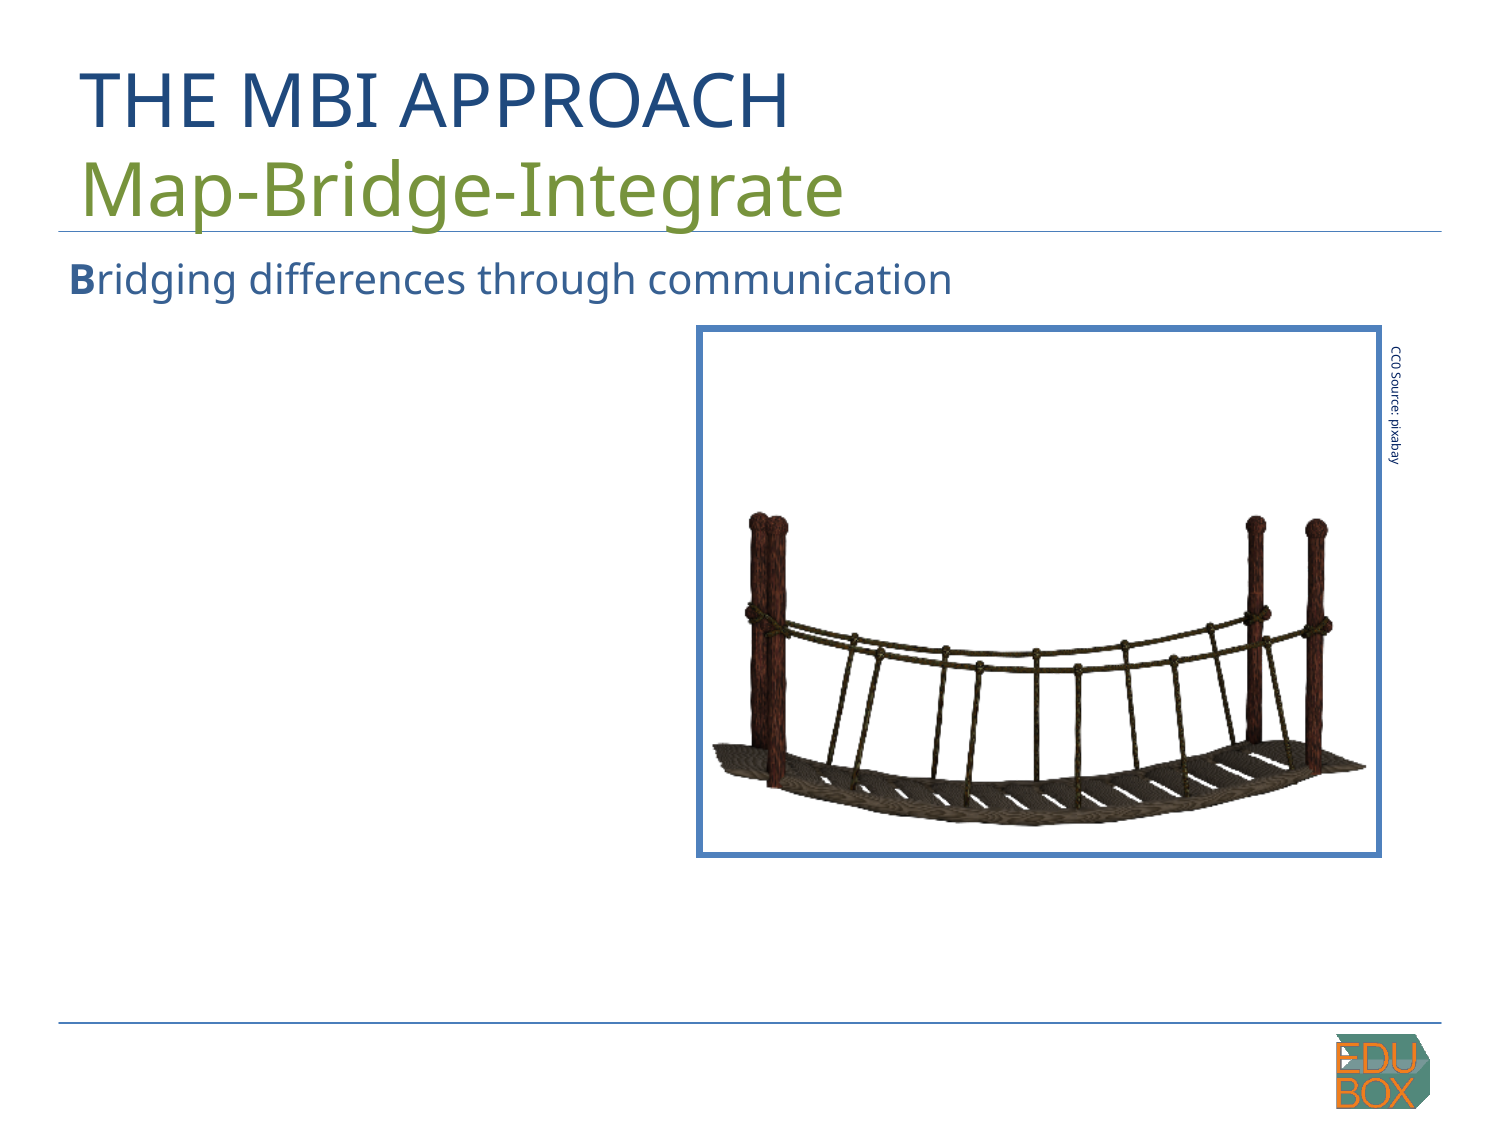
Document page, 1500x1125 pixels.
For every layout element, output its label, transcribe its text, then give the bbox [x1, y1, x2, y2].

picture [1328, 1028, 1437, 1114]
text_box CC0 Source: pixabay [1379, 331, 1412, 568]
text_box Map-Bridge-Integrate [64, 127, 1471, 247]
text_box Bridging differences through communication [53, 244, 1404, 995]
text_box THE MBI APPROACH [64, 42, 1388, 127]
